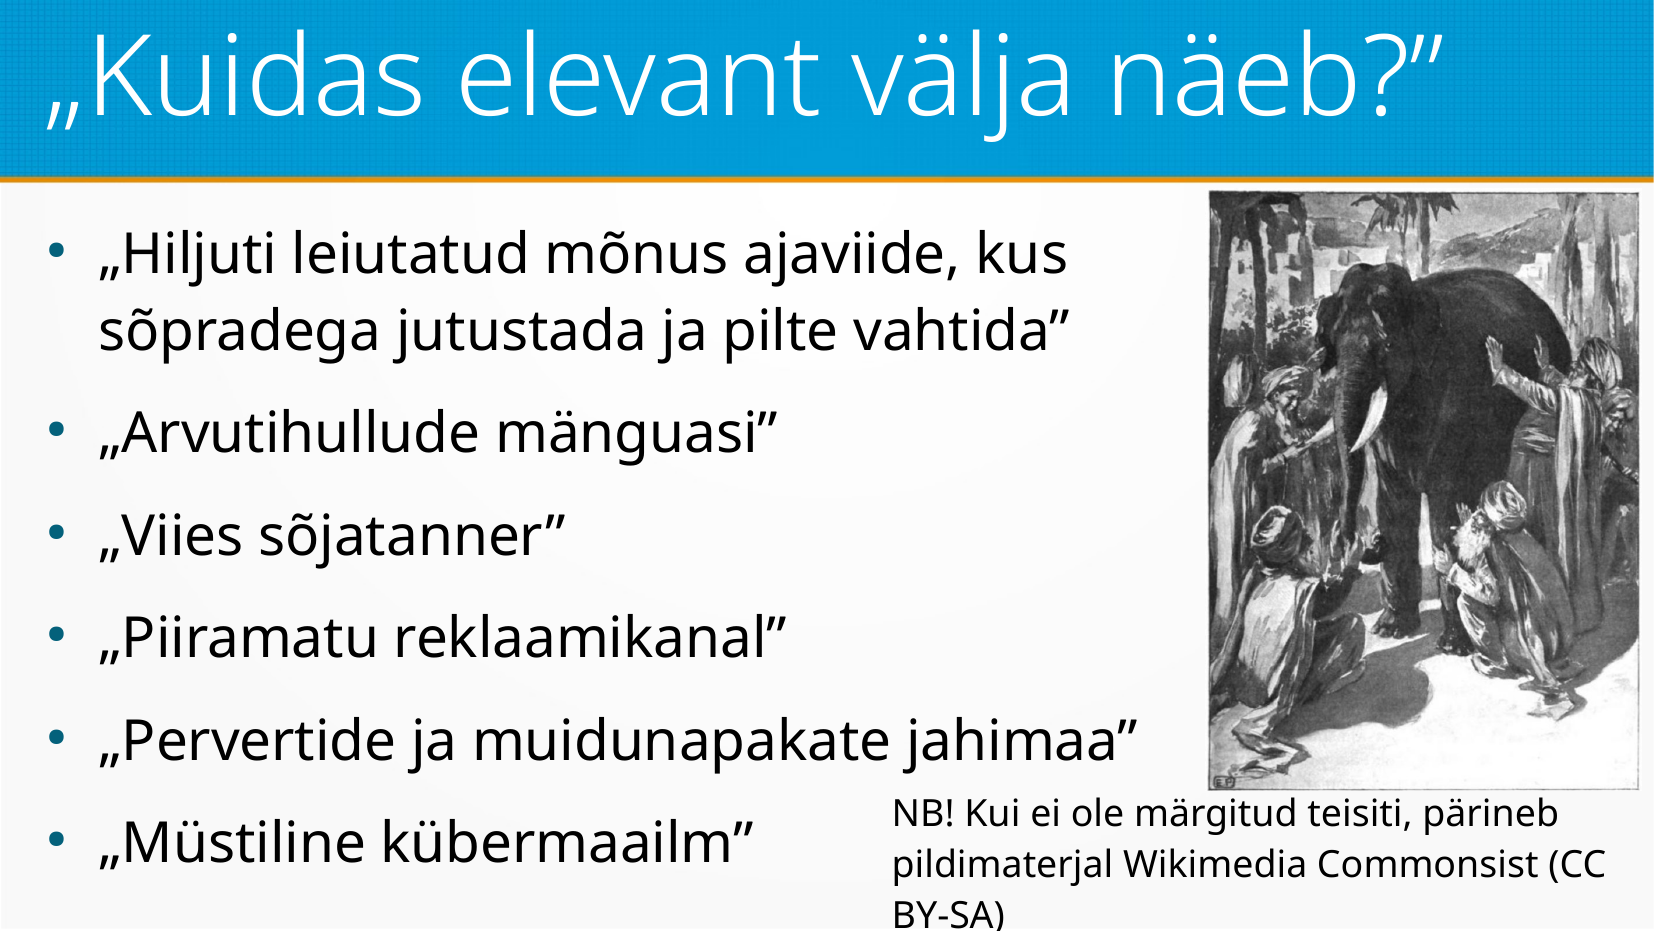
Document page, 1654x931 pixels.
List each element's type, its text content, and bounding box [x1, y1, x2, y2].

title „Kuidas elevant välja näeb?” [43, 0, 1619, 149]
picture [0, 175, 1654, 931]
text_box NB! Kui ei ole märgitud teisiti, pärineb pildimaterjal Wikimedia Commonsist (CC BY-SA) [885, 791, 1654, 931]
list „Hiljuti leiutatud mõnus ajaviide, kus sõpradega jutustada ja pilte vahtida” „Arvutihullude mänguasi” „Viies sõjatanner” „Piiramatu reklaamikanal” „Pervertide ja muidunapakate jahimaa” „Müstiline kübermaailm” [29, 212, 1205, 883]
